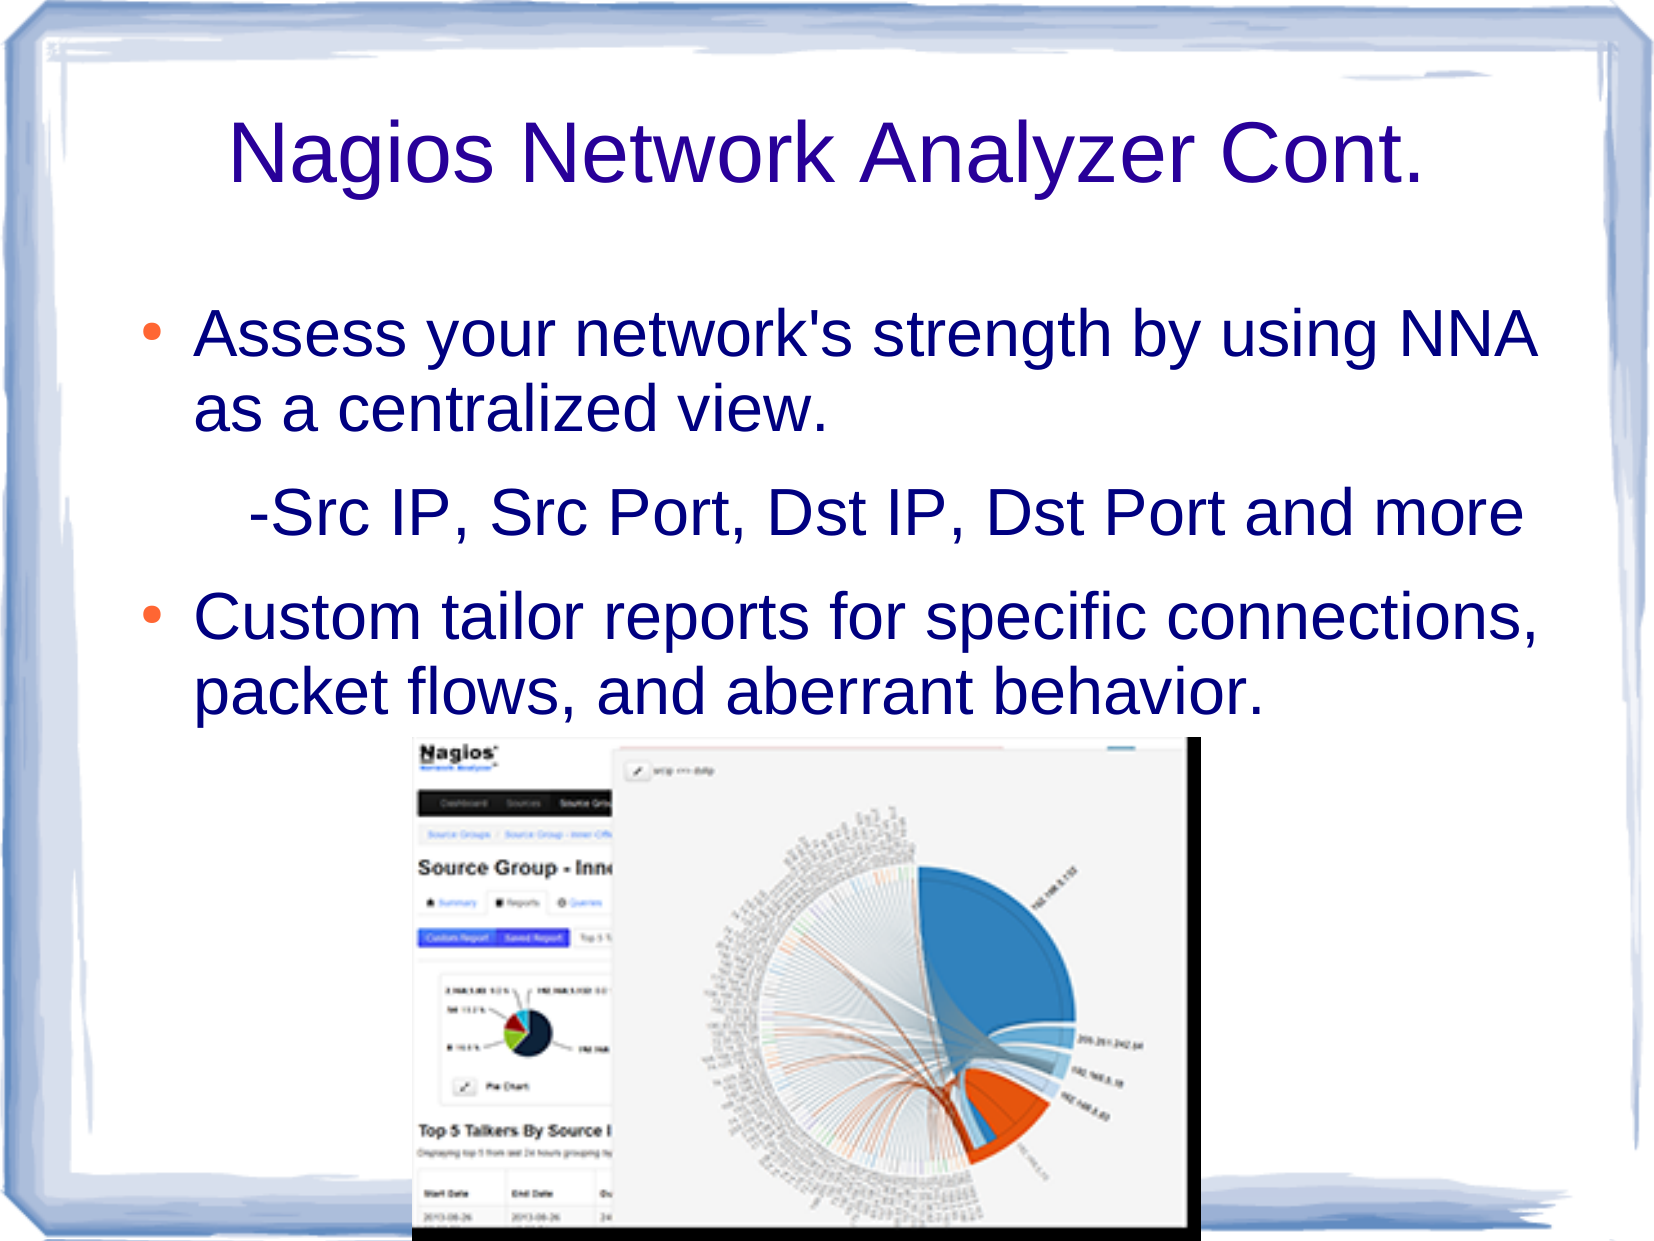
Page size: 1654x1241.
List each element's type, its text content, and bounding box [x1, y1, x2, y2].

list Assess your network's strength by using NNA as a centralized view. -Src IP, Src Port, Dst IP, Dst Port and more Custom tailor reports for specific connections, packet flows, and aberrant behavior. [122, 295, 1576, 976]
title Nagios Network Analyzer Cont. [82, 49, 1571, 257]
picture [0, 0, 1654, 1241]
